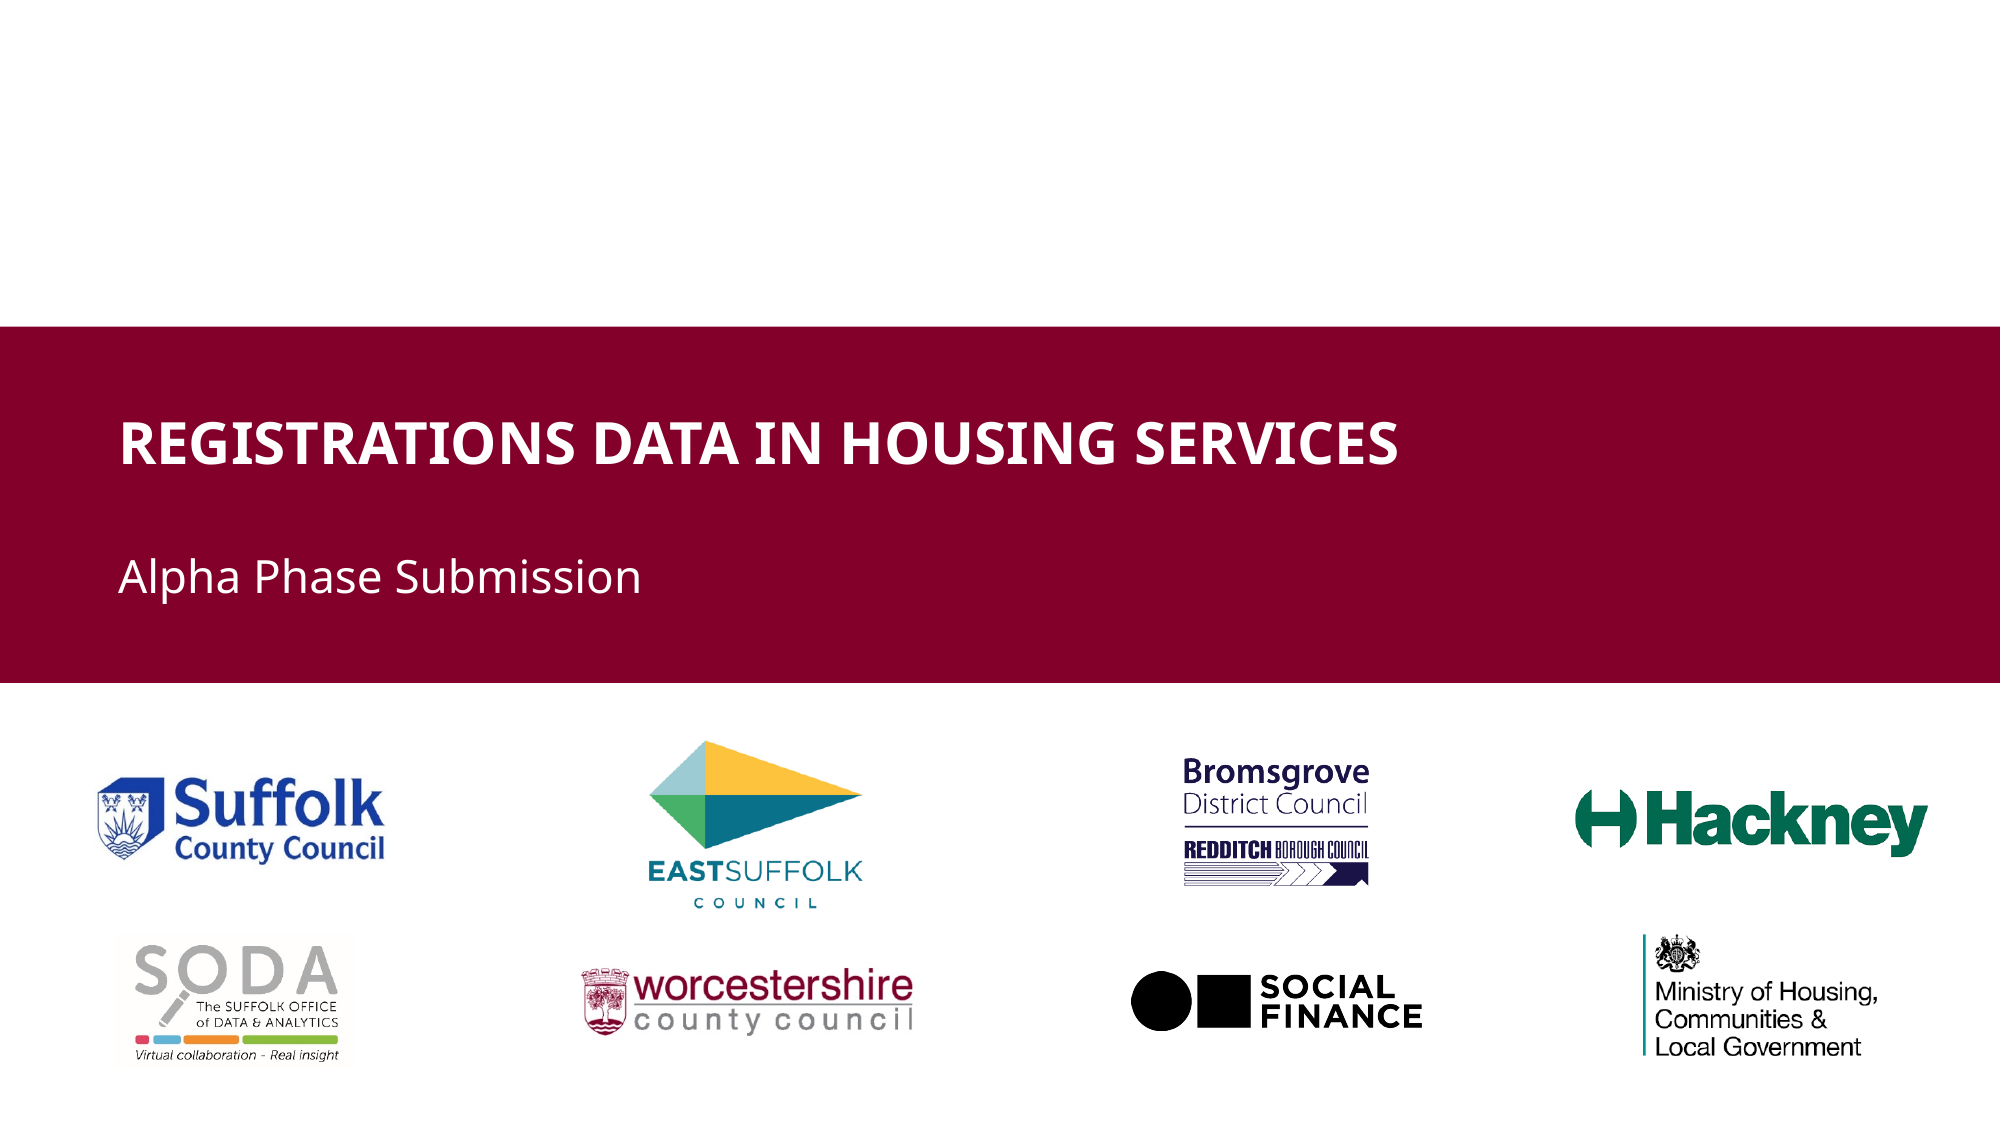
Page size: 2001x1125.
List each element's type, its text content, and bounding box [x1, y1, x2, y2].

title REGISTRATIONS DATA IN HOUSING SERVICES Alpha Phase Submission [0, 326, 2000, 683]
picture [1184, 758, 1369, 886]
picture [1643, 934, 1886, 1068]
picture [635, 727, 873, 916]
picture [559, 951, 949, 1052]
picture [1131, 971, 1422, 1031]
picture [114, 934, 357, 1068]
picture [94, 774, 390, 869]
picture [1567, 782, 1936, 861]
